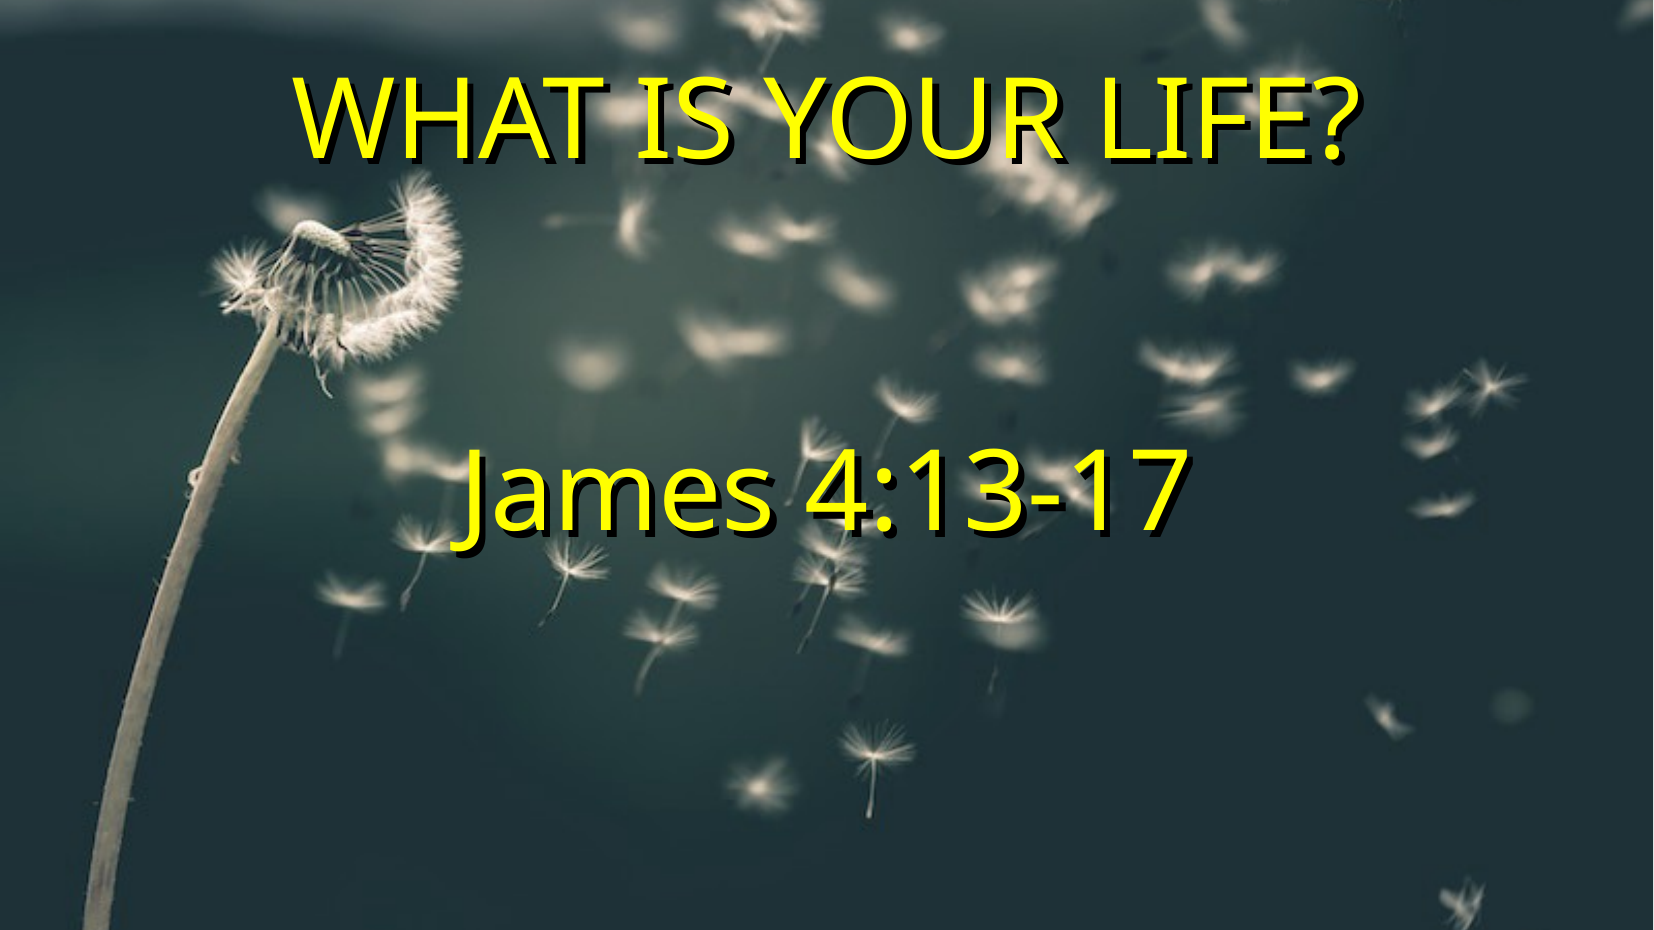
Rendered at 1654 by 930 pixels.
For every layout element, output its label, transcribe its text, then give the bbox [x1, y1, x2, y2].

title WHAT IS YOUR LIFE? [82, 35, 1571, 194]
subtitle James 4:13-17 [82, 217, 1571, 757]
picture [0, 0, 1654, 930]
